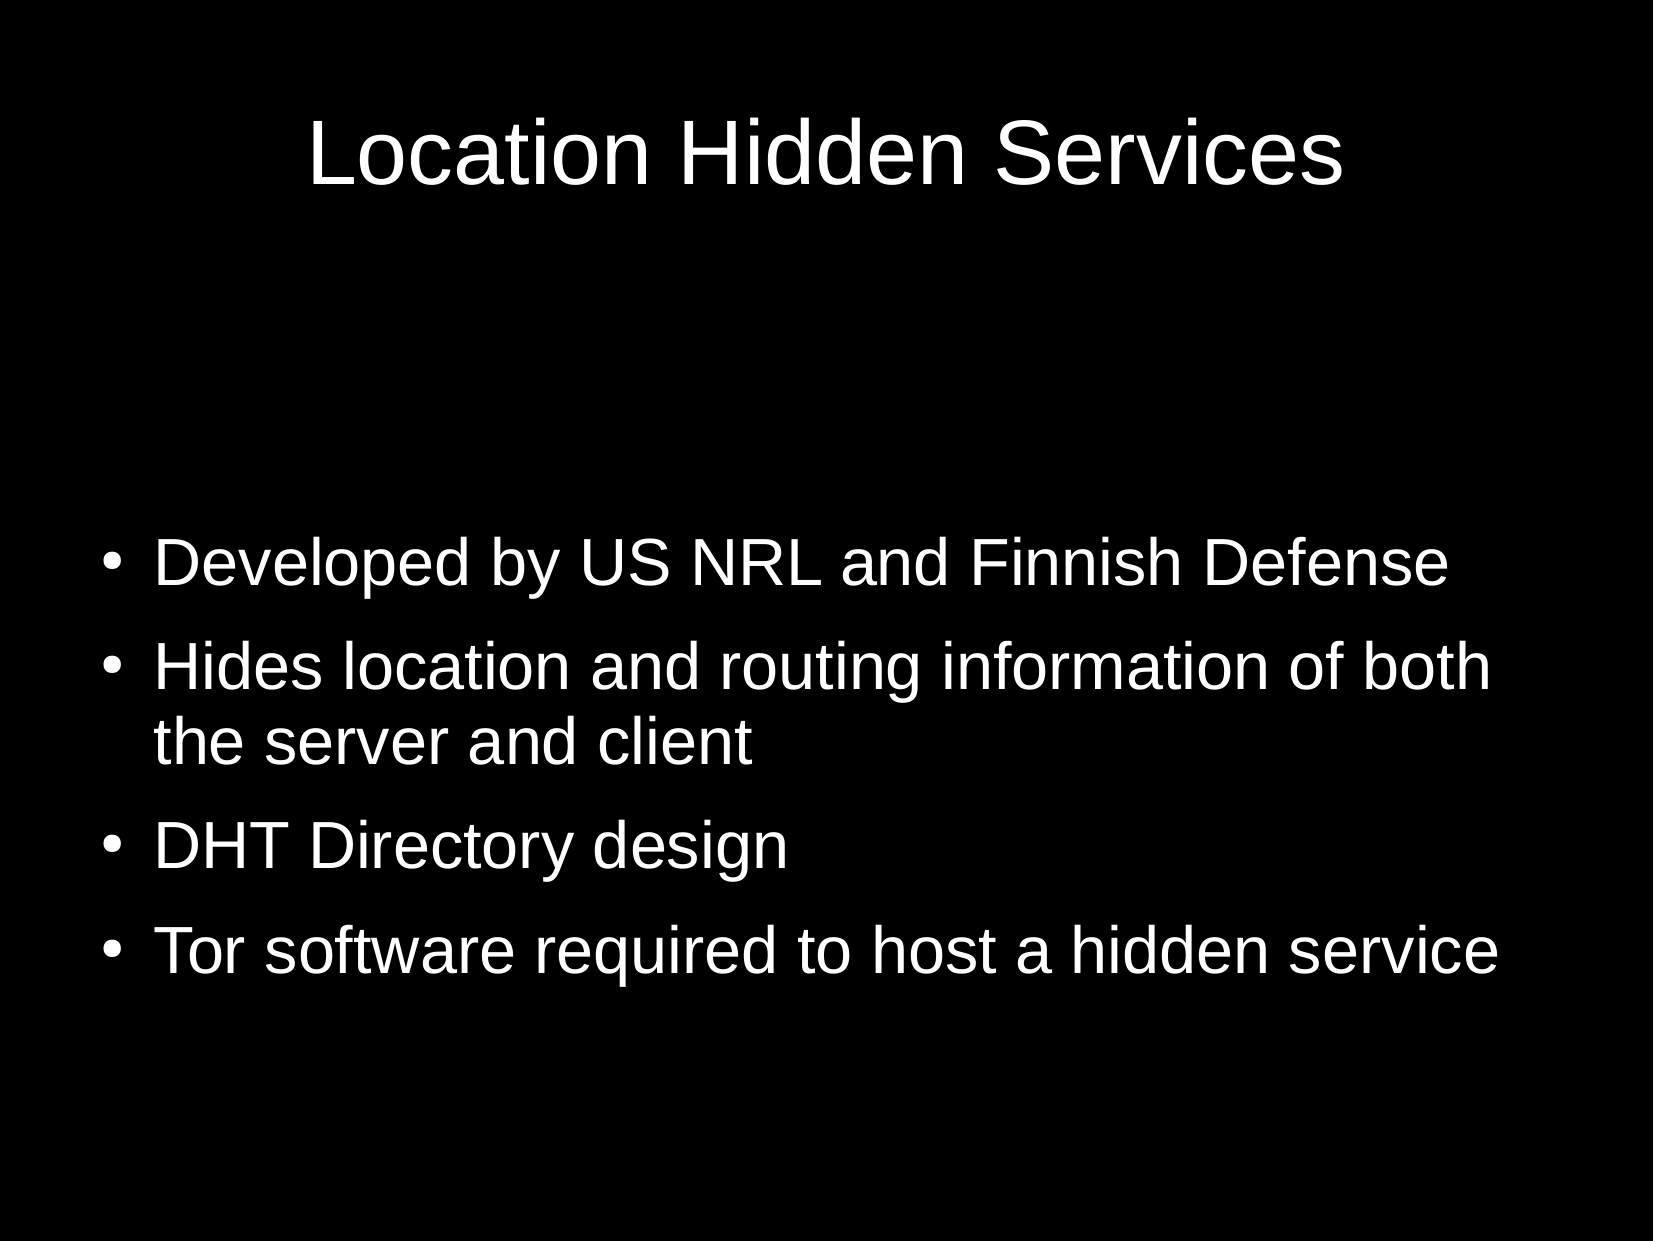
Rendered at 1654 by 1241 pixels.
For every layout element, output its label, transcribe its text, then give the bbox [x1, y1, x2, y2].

title Location Hidden Services [82, 56, 1571, 250]
list Developed by US NRL and Finnish Defense Hides location and routing information of both the server and client DHT Directory design Tor software required to host a hidden service [82, 525, 1571, 1095]
